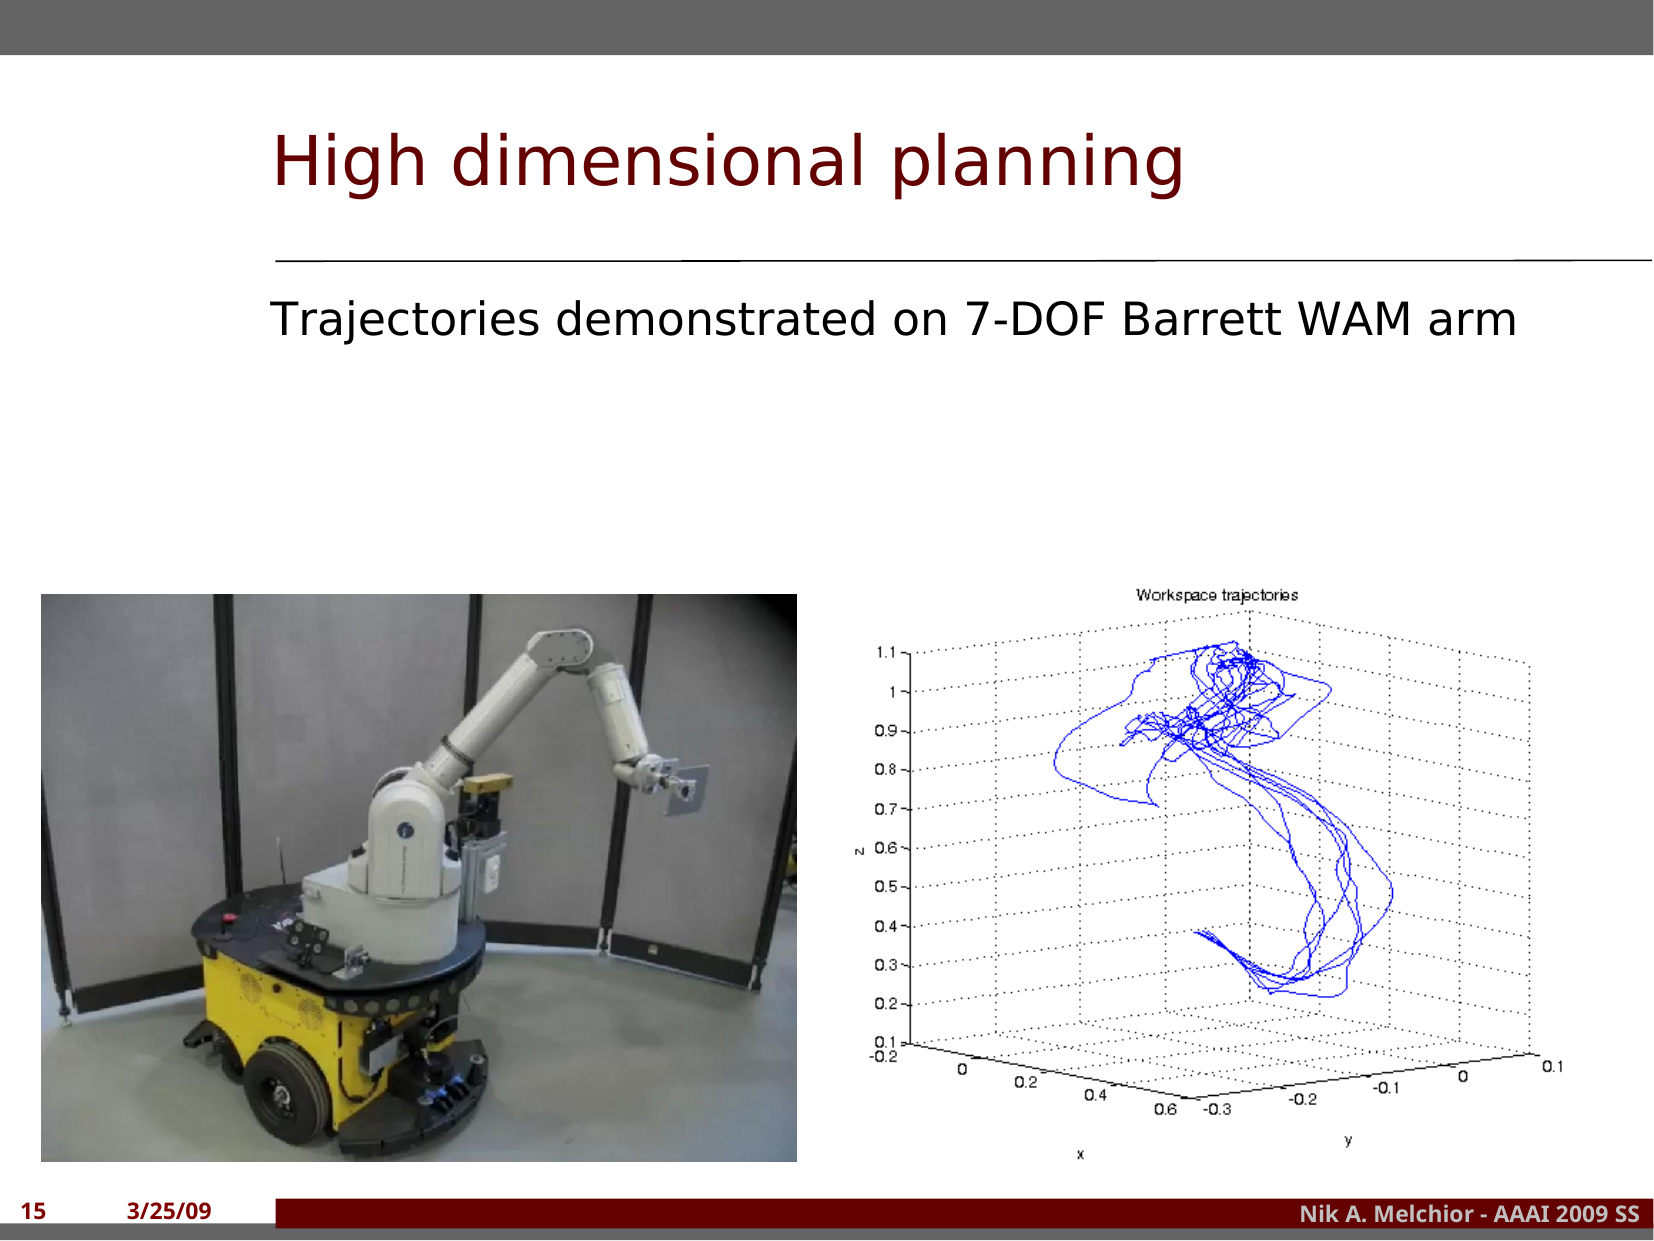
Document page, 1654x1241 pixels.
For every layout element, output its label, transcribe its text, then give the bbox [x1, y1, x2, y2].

picture [807, 565, 1606, 1165]
picture [41, 594, 797, 1162]
title High dimensional planning [271, 75, 1553, 255]
list Trajectories demonstrated on 7-DOF Barrett WAM arm [270, 294, 1607, 1080]
